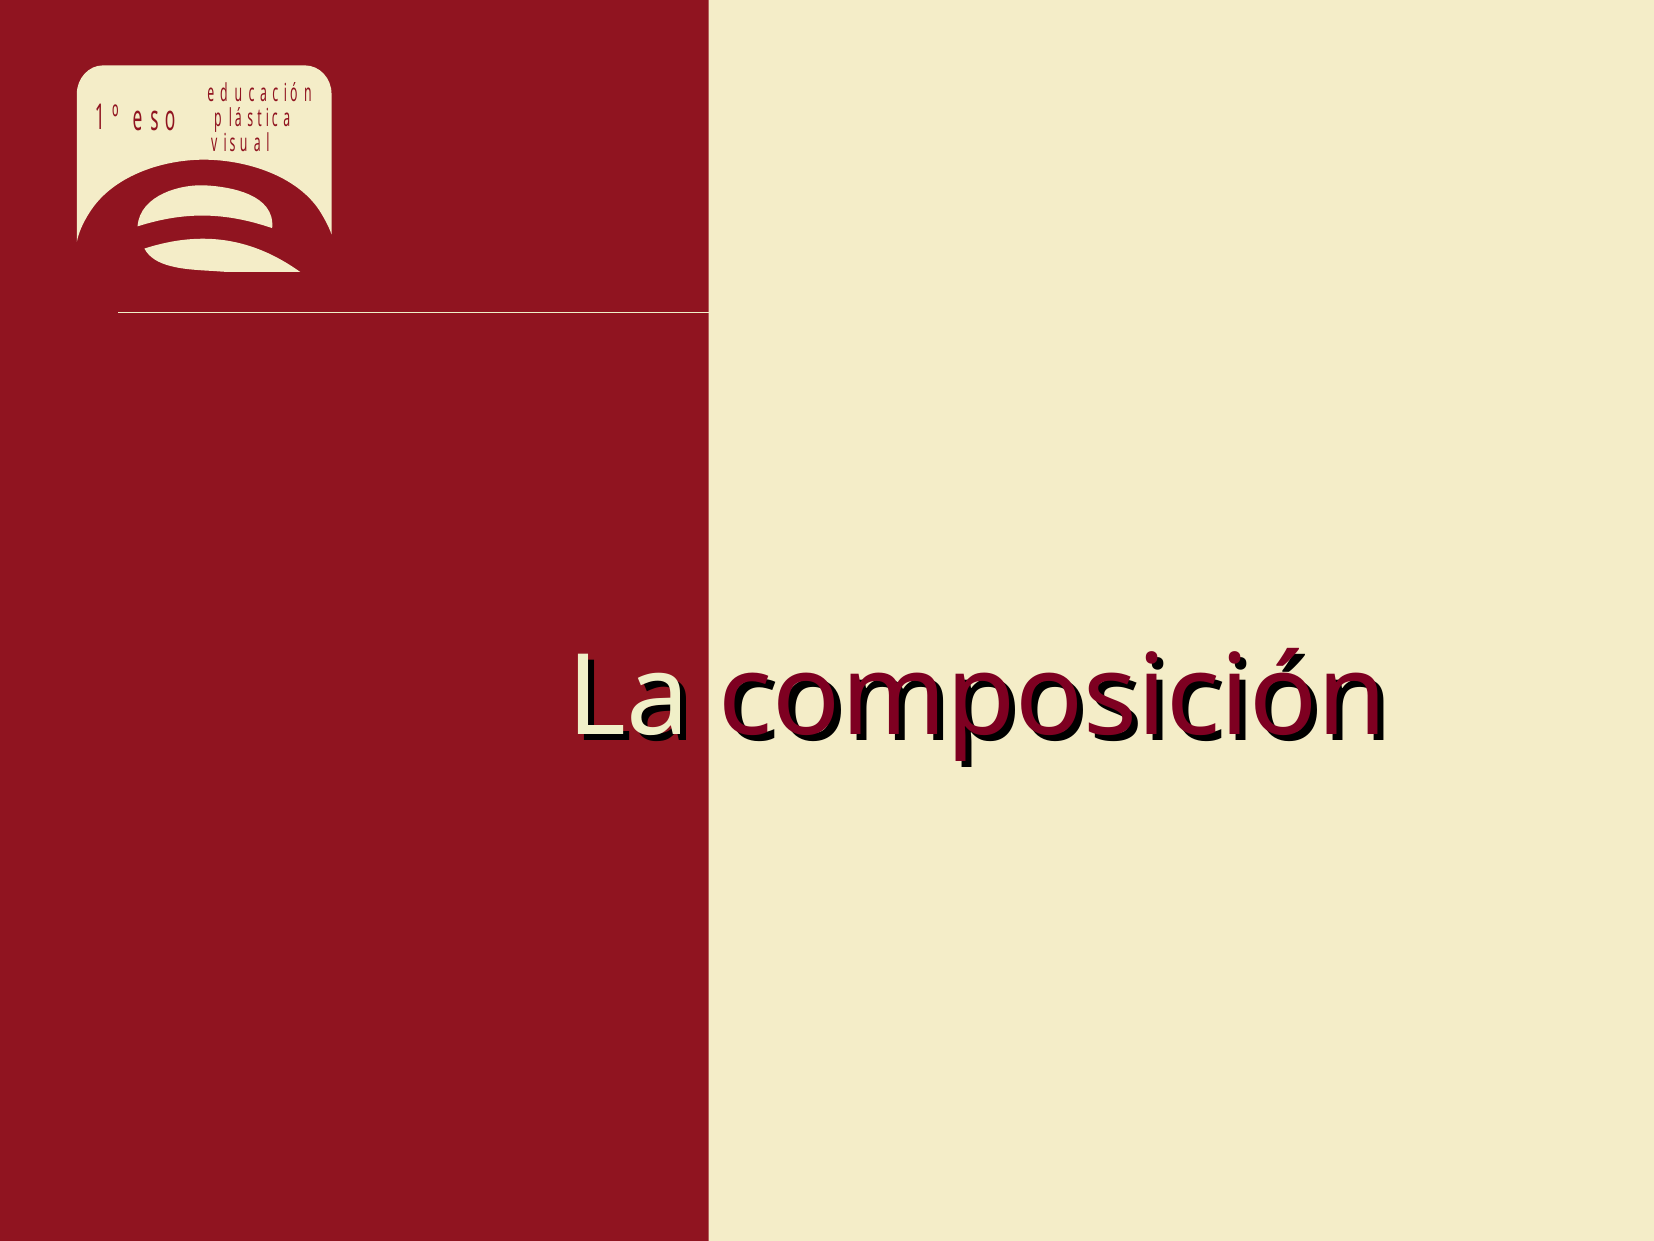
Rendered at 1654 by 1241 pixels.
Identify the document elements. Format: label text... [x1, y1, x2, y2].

subtitle La composición [159, 288, 1648, 1093]
picture [0, 0, 1654, 1241]
